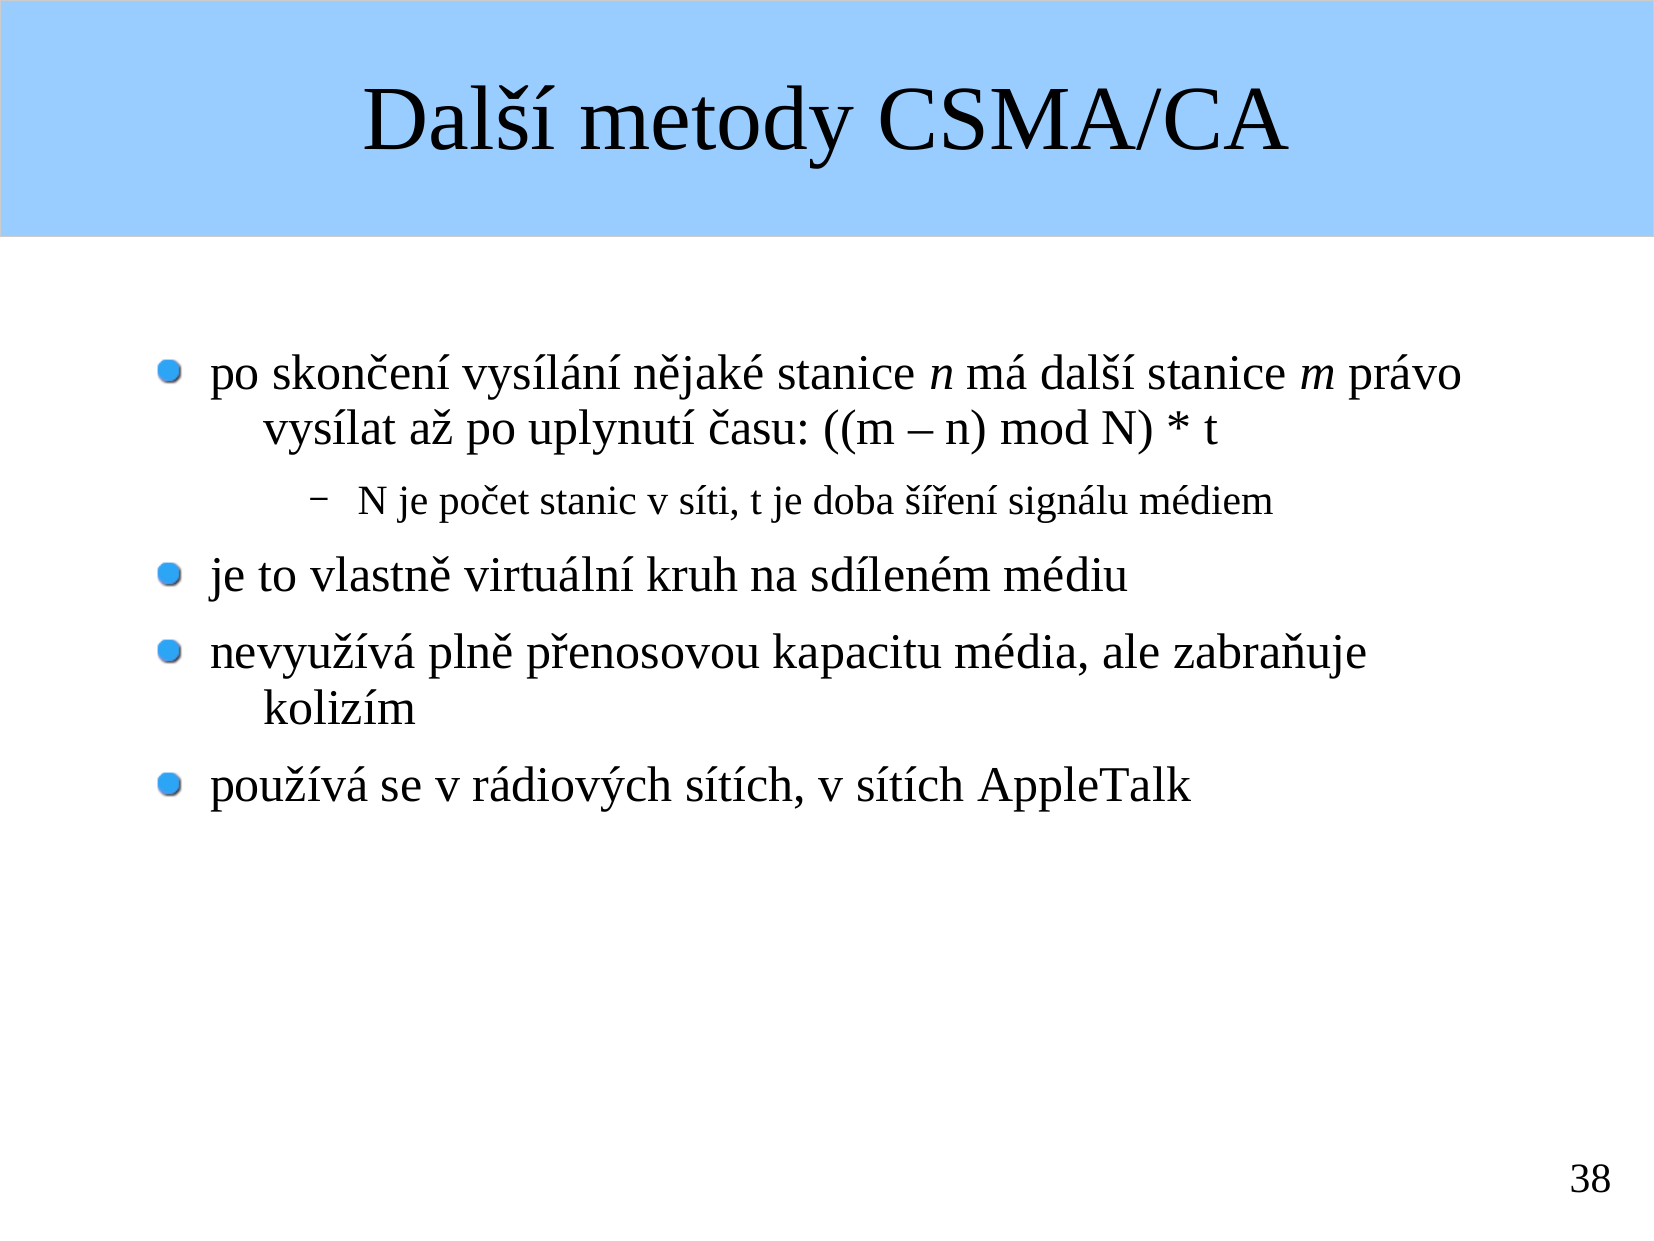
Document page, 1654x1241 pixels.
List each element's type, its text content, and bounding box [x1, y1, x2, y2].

list po skončení vysílání nějaké stanice n má další stanice m právo vysílat až po uplynutí času: ((m – n) mod N) * t N je počet stanic v síti, t je doba šíření signálu médiem je to vlastně virtuální kruh na sdíleném médiu nevyužívá plně přenosovou kapacitu média, ale zabraňuje kolizím používá se v rádiových sítích, v sítích AppleTalk [121, 344, 1534, 1157]
title Další metody CSMA/CA [0, 0, 1654, 237]
